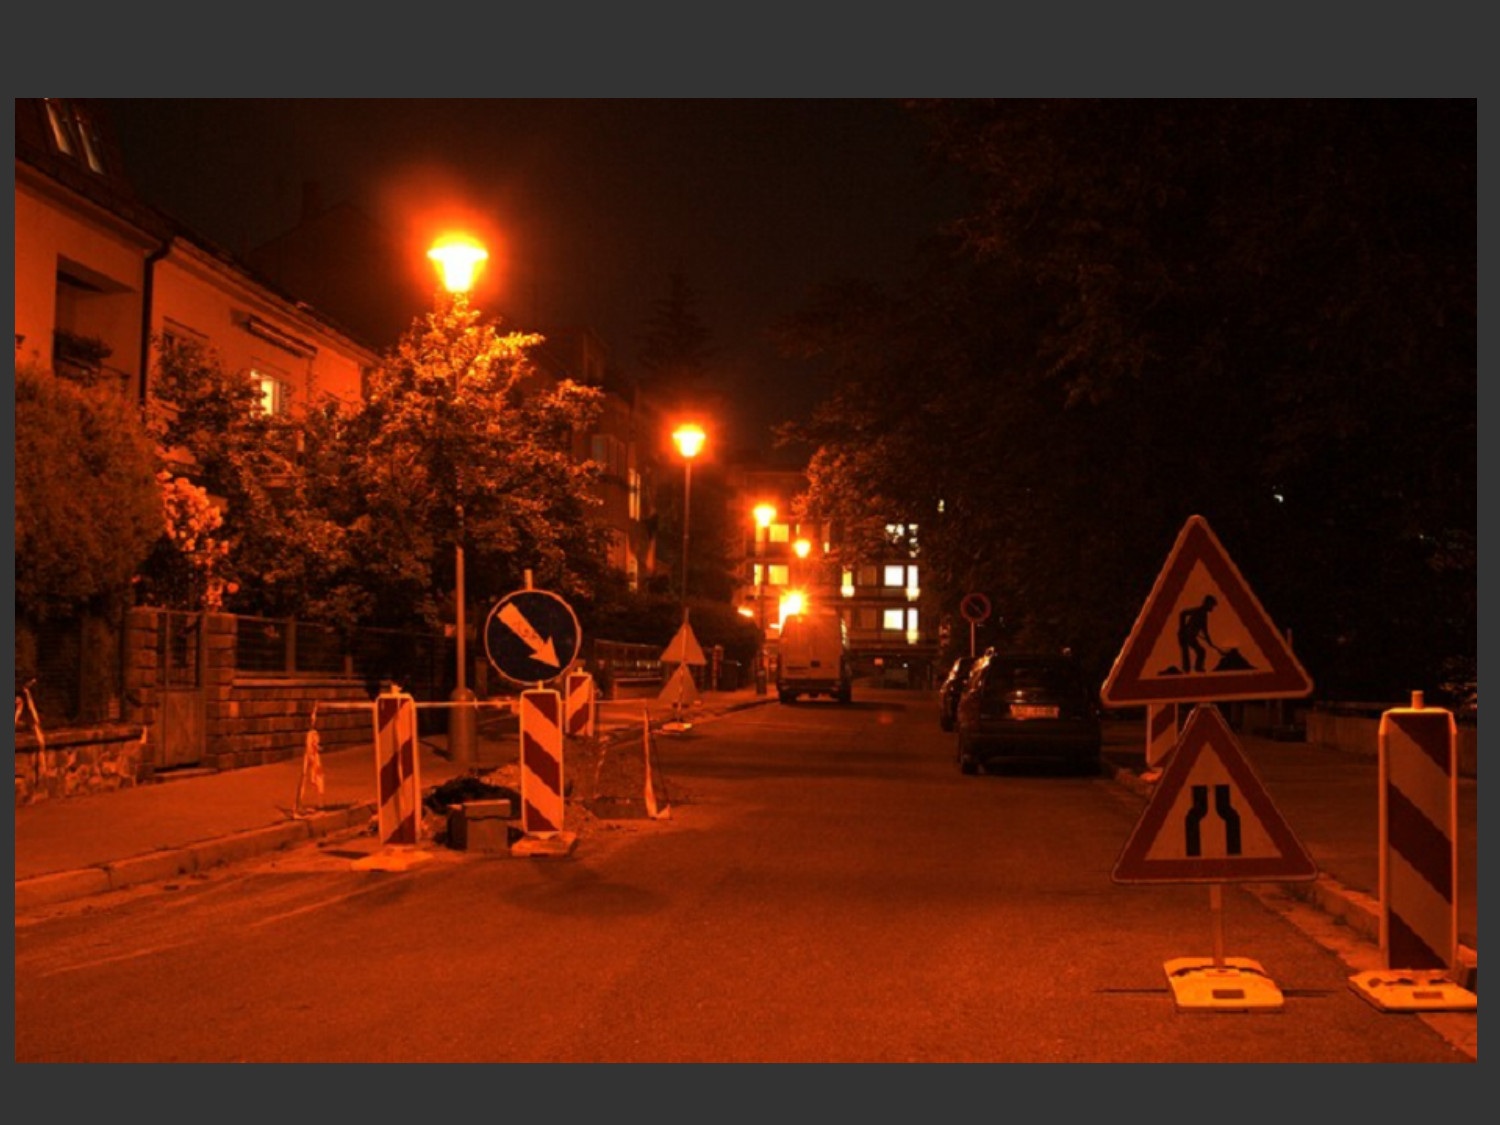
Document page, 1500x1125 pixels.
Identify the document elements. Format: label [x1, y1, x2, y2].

picture [15, 98, 1477, 1063]
